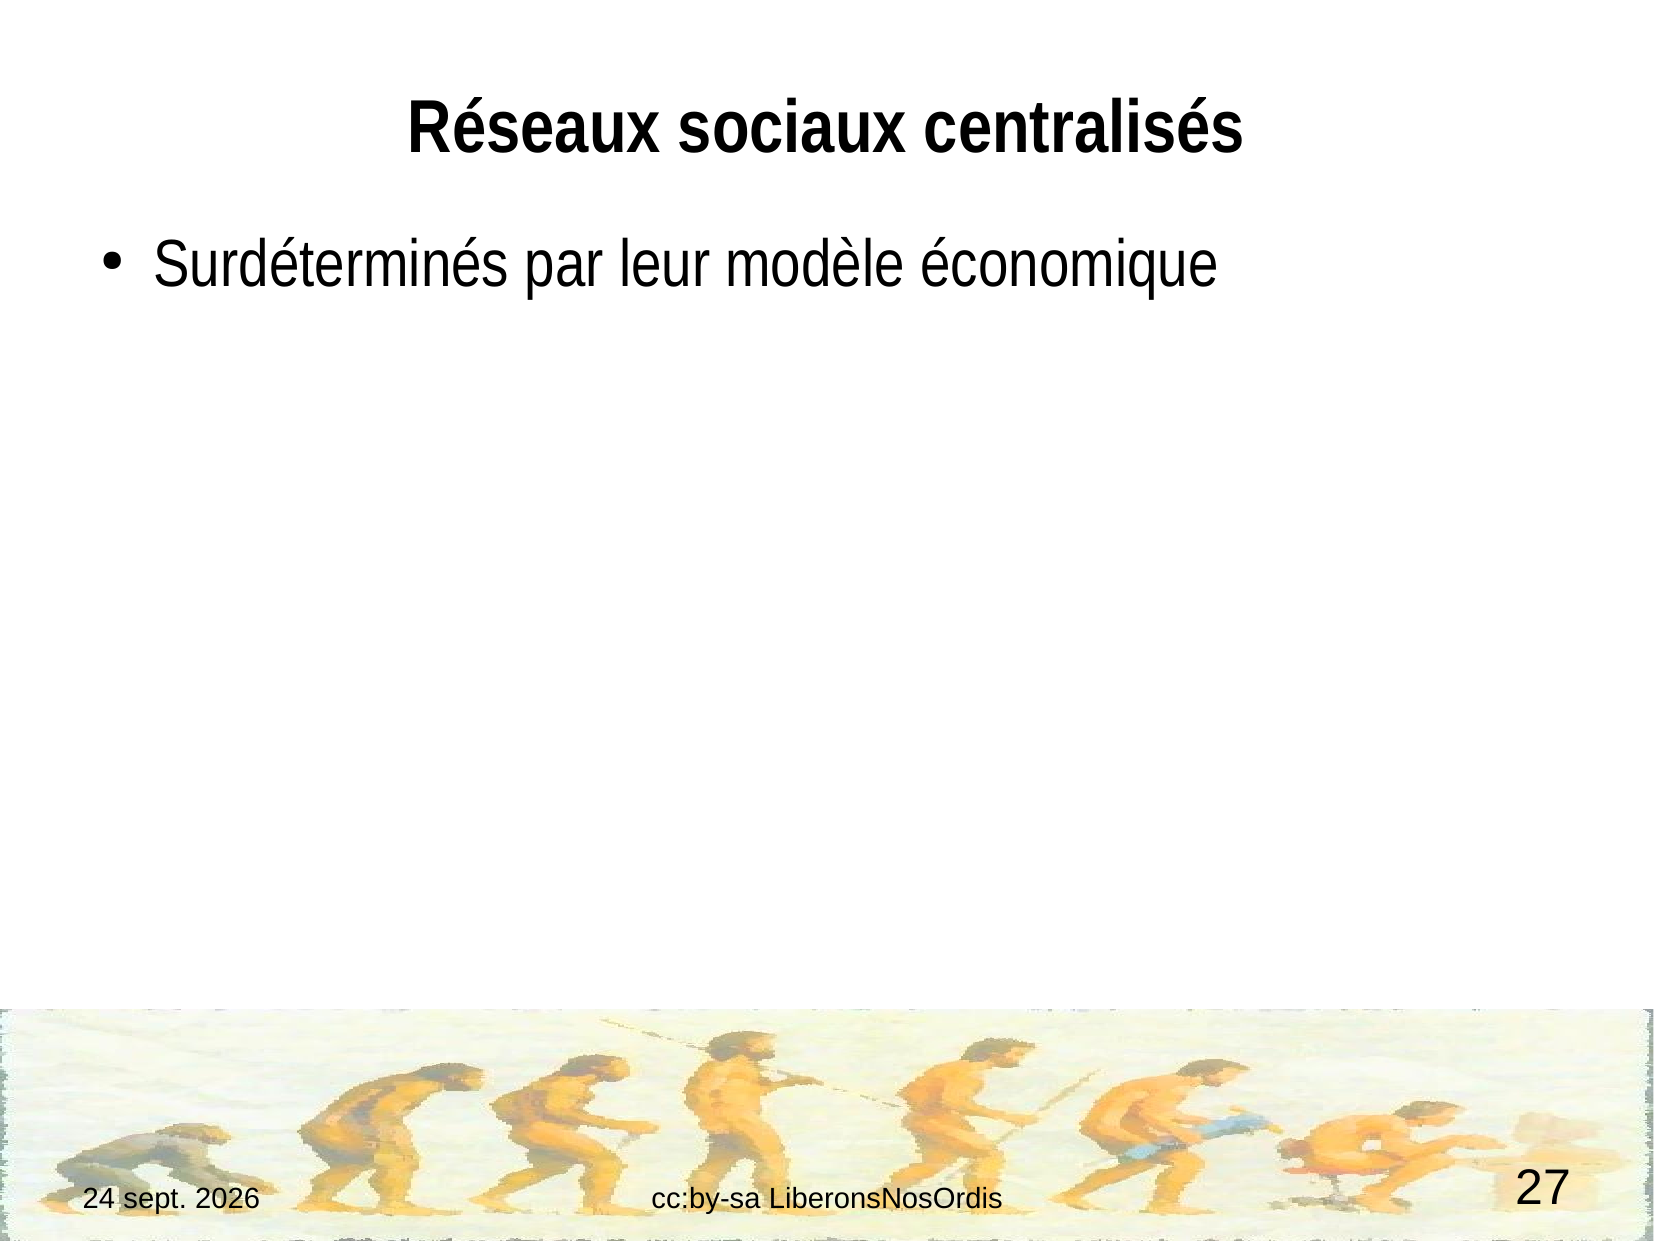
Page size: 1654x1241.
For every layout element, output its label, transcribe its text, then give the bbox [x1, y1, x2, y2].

title Réseaux sociaux centralisés [82, 49, 1571, 201]
list Surdéterminés par leur modèle économique [82, 224, 1571, 1010]
picture [0, 1009, 1654, 1241]
